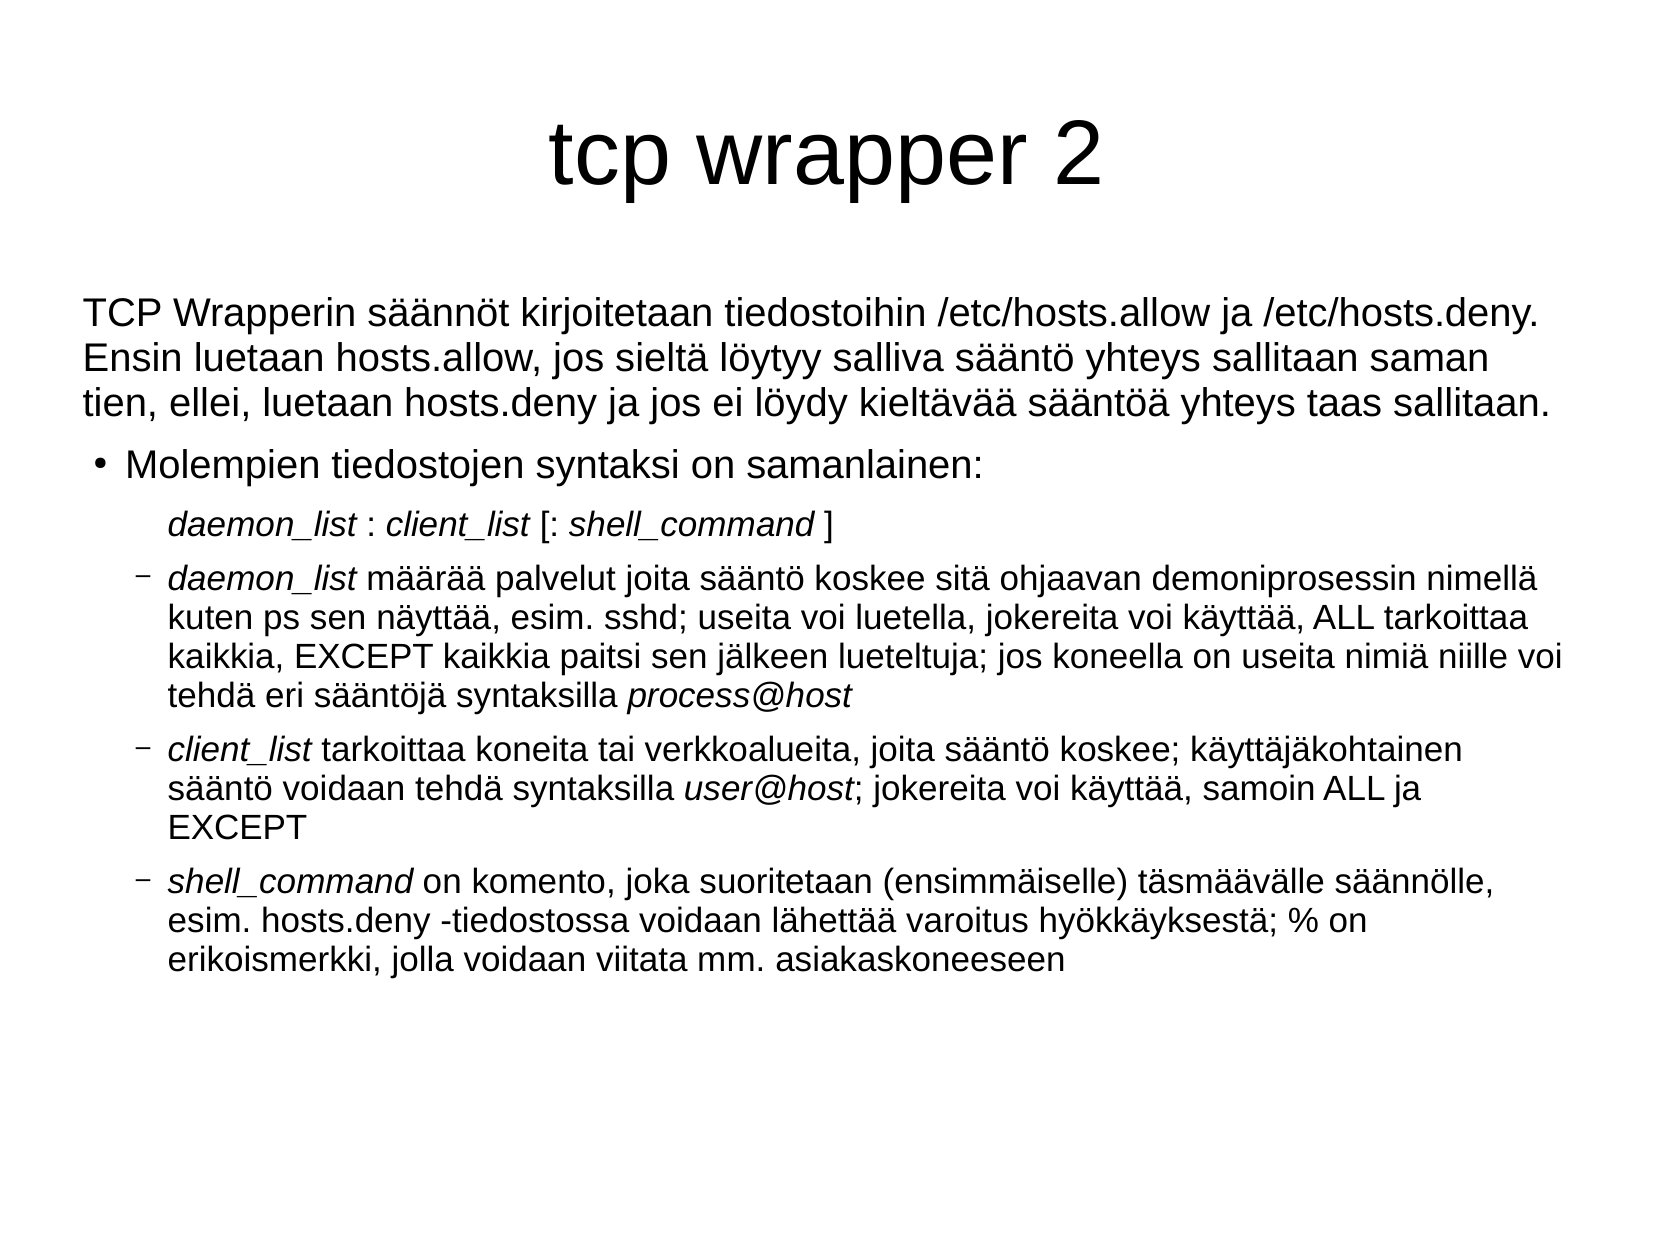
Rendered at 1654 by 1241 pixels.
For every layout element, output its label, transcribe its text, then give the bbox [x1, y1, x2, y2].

title tcp wrapper 2 [82, 49, 1571, 257]
list TCP Wrapperin säännöt kirjoitetaan tiedostoihin /etc/hosts.allow ja /etc/hosts.deny. Ensin luetaan hosts.allow, jos sieltä löytyy salliva sääntö yhteys sallitaan saman tien, ellei, luetaan hosts.deny ja jos ei löydy kieltävää sääntöä yhteys taas sallitaan. Molempien tiedostojen syntaksi on samanlainen: daemon_list : client_list [: shell_command ] daemon_list määrää palvelut joita sääntö koskee sitä ohjaavan demoniprosessin nimellä kuten ps sen näyttää, esim. sshd; useita voi luetella, jokereita voi käyttää, ALL tarkoittaa kaikkia, EXCEPT kaikkia paitsi sen jälkeen lueteltuja; jos koneella on useita nimiä niille voi tehdä eri sääntöjä syntaksilla process@host client_list tarkoittaa koneita tai verkkoalueita, joita sääntö koskee; käyttäjäkohtainen sääntö voidaan tehdä syntaksilla user@host; jokereita voi käyttää, samoin ALL ja EXCEPT shell_command on komento, joka suoritetaan (ensimmäiselle) täsmäävälle säännölle, esim. hosts.deny -tiedostossa voidaan lähettää varoitus hyökkäyksestä; % on erikoismerkki, jolla voidaan viitata mm. asiakaskoneeseen [82, 290, 1571, 1010]
